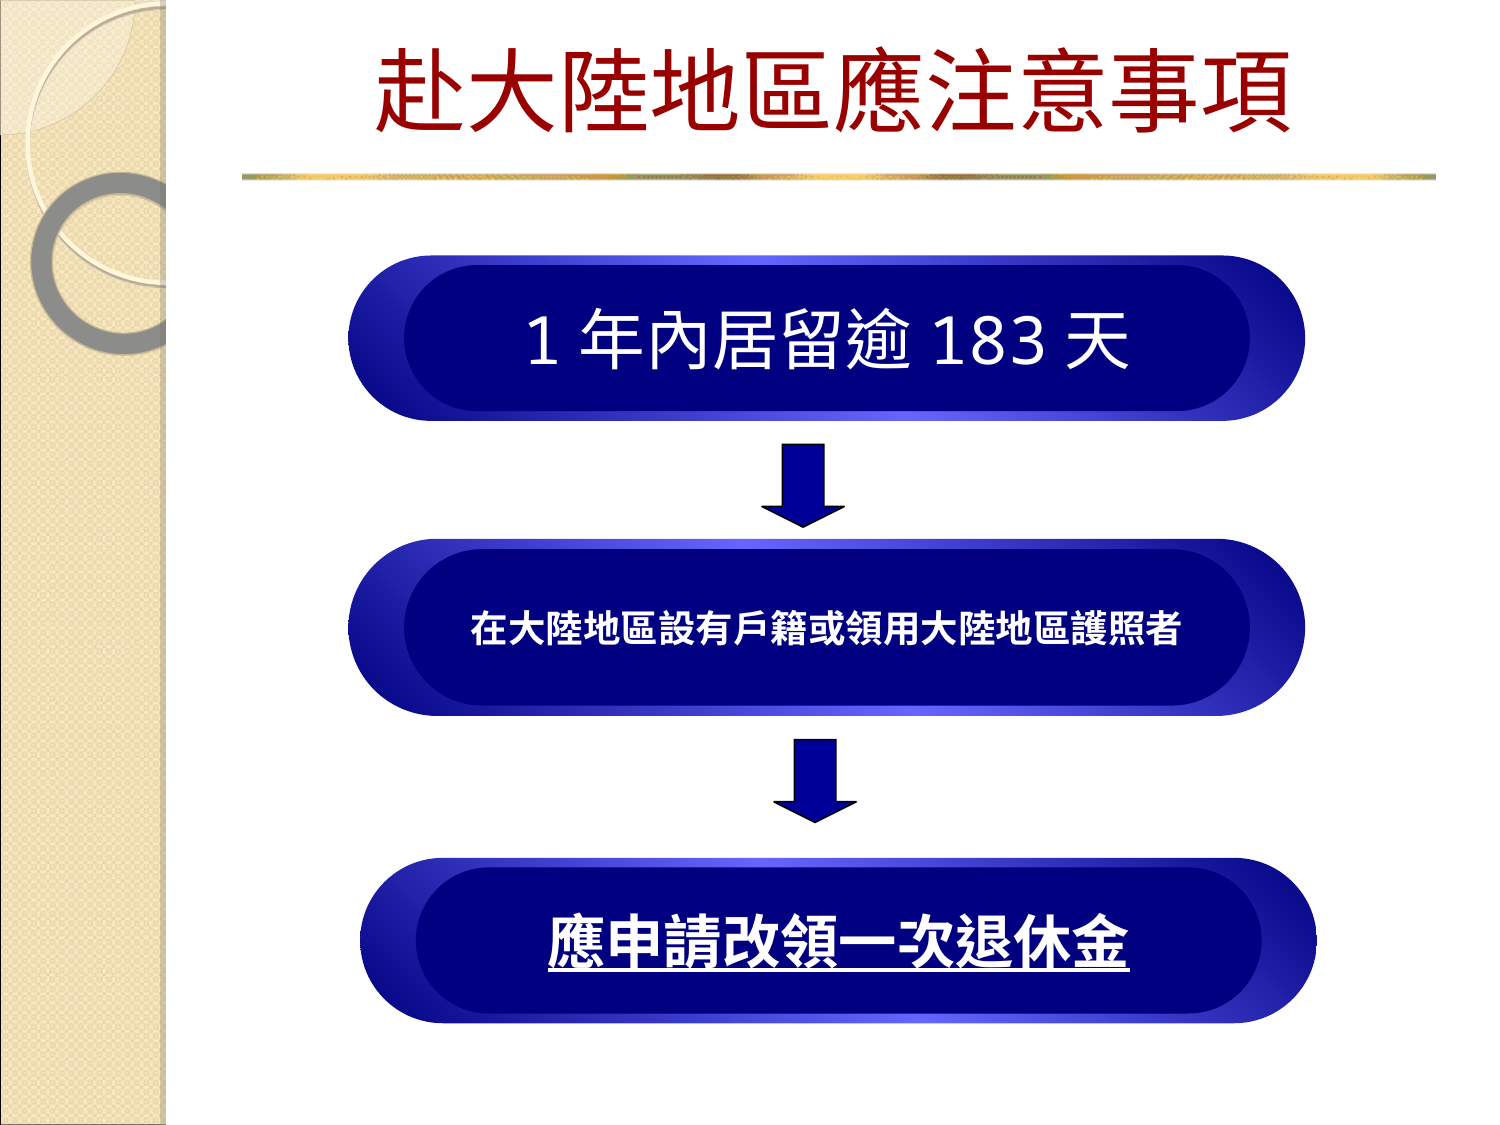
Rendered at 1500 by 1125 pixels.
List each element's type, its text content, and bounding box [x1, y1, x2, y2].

text_box [761, 444, 845, 528]
text_box [360, 857, 1317, 1024]
picture [242, 168, 1436, 189]
text_box 在大陸地區設有戶籍或領用大陸地區護照者 [404, 549, 1250, 706]
text_box 1年內居留逾183天 [404, 265, 1250, 412]
text_box 應申請改領一次退休金 [415, 867, 1262, 1014]
text_box [773, 739, 857, 823]
text_box [348, 538, 1306, 716]
text_box [348, 255, 1306, 421]
title 赴大陸地區應注意事項 [242, 16, 1426, 161]
